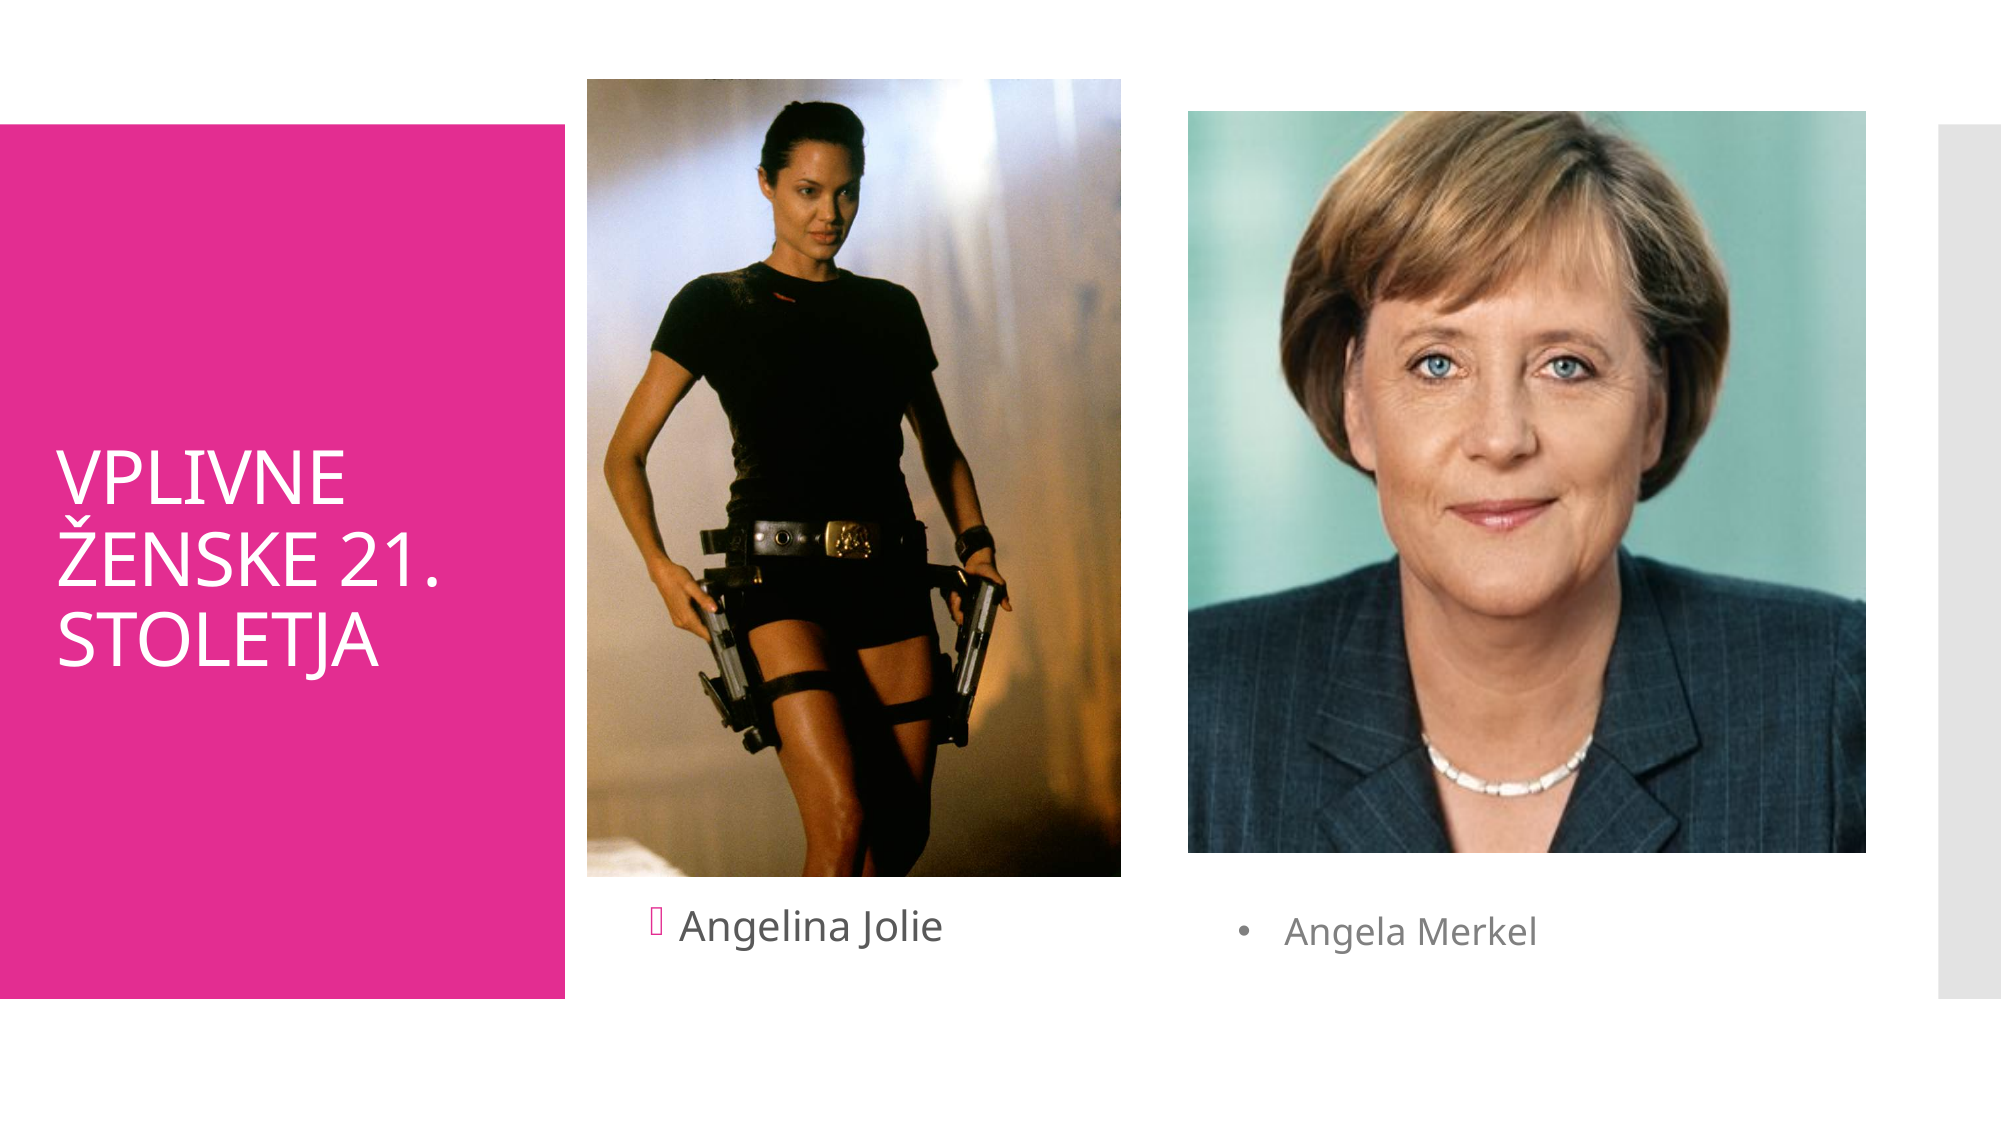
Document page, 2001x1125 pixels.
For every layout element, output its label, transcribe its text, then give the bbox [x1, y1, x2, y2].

text_box Angela Merkel [1222, 900, 1814, 961]
title VPLIVNE ŽENSKE 21. STOLETJA [41, 184, 525, 939]
list Angelina Jolie [634, 877, 962, 982]
picture [1188, 111, 1866, 853]
picture [587, 79, 1121, 877]
